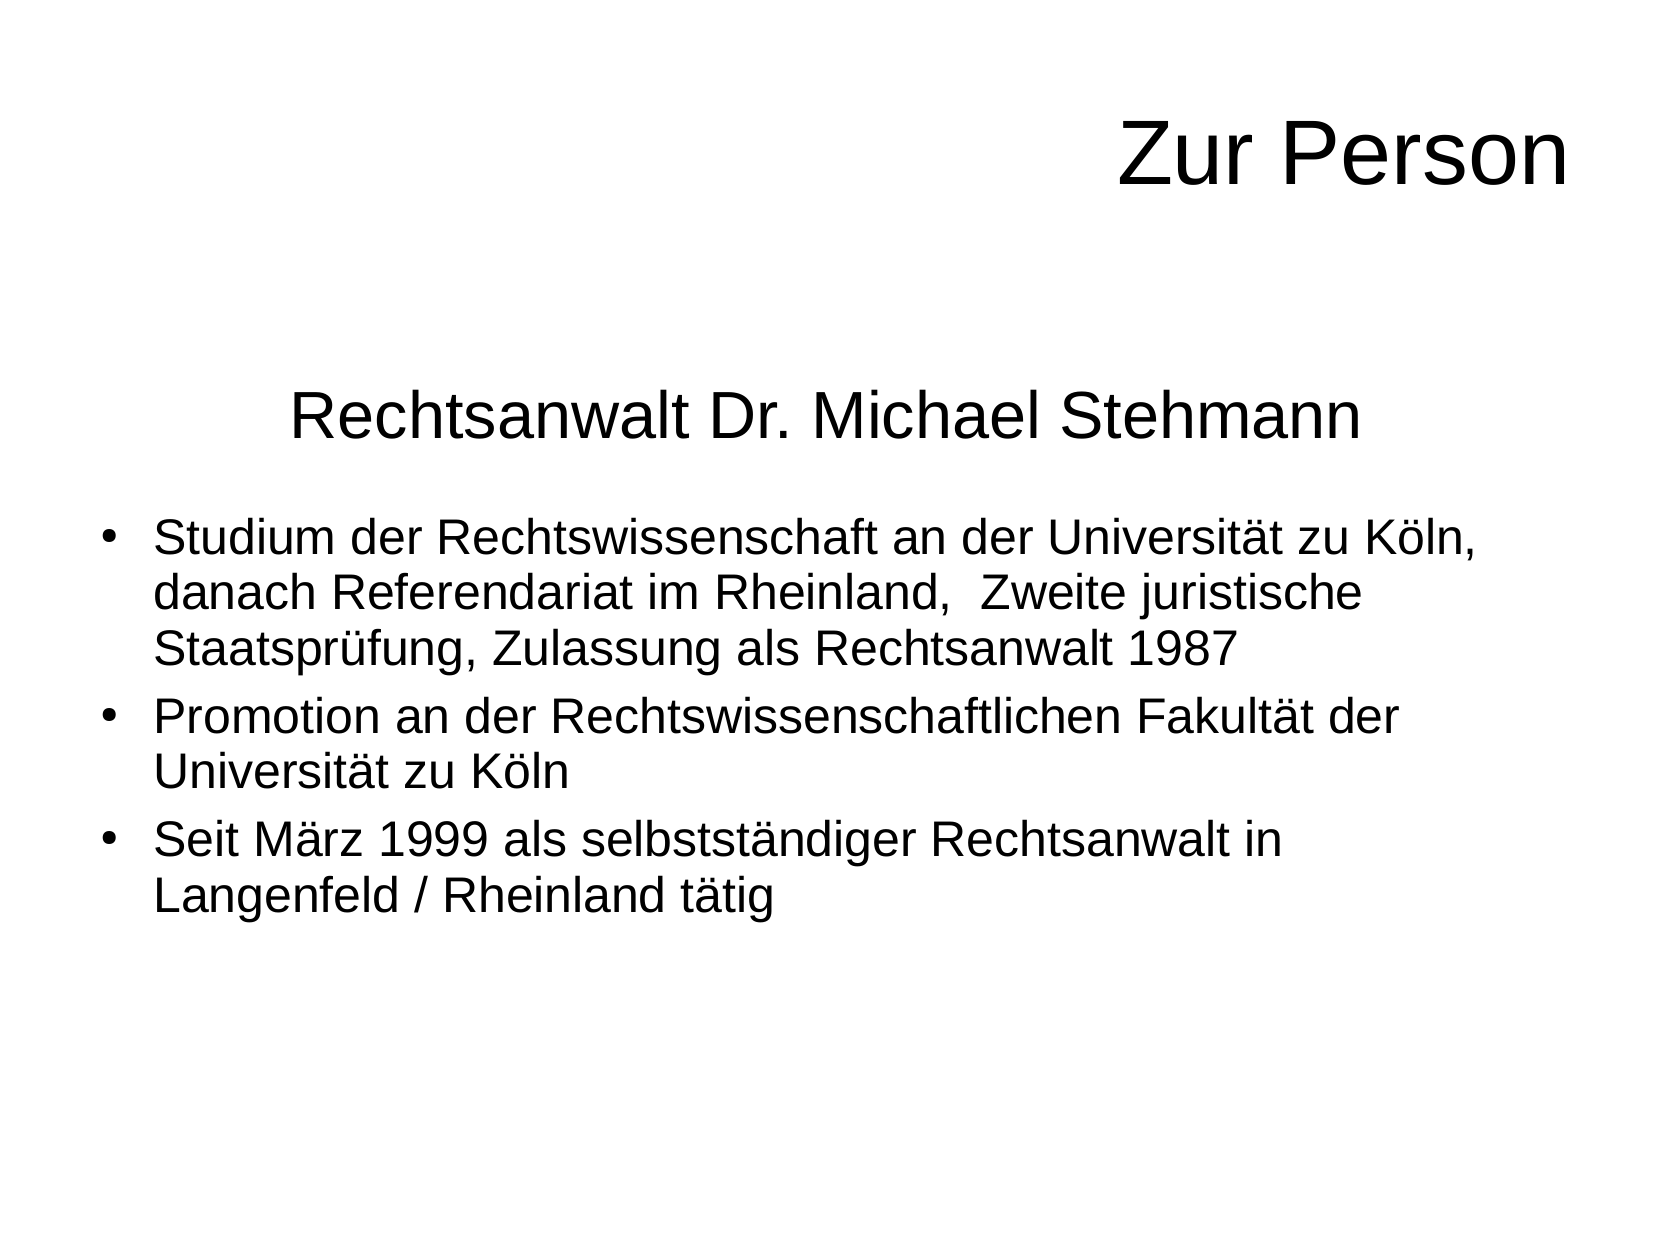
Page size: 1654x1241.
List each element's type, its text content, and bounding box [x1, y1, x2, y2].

subtitle Rechtsanwalt Dr. Michael Stehmann Studium der Rechtswissenschaft an der Universität zu Köln, danach Referendariat im Rheinland, Zweite juristische Staatsprüfung, Zulassung als Rechtsanwalt 1987 Promotion an der Rechtswissenschaftlichen Fakultät der Universität zu Köln Seit März 1999 als selbstständiger Rechtsanwalt in Langenfeld / Rheinland tätig [82, 290, 1571, 1109]
title Zur Person [82, 49, 1571, 257]
